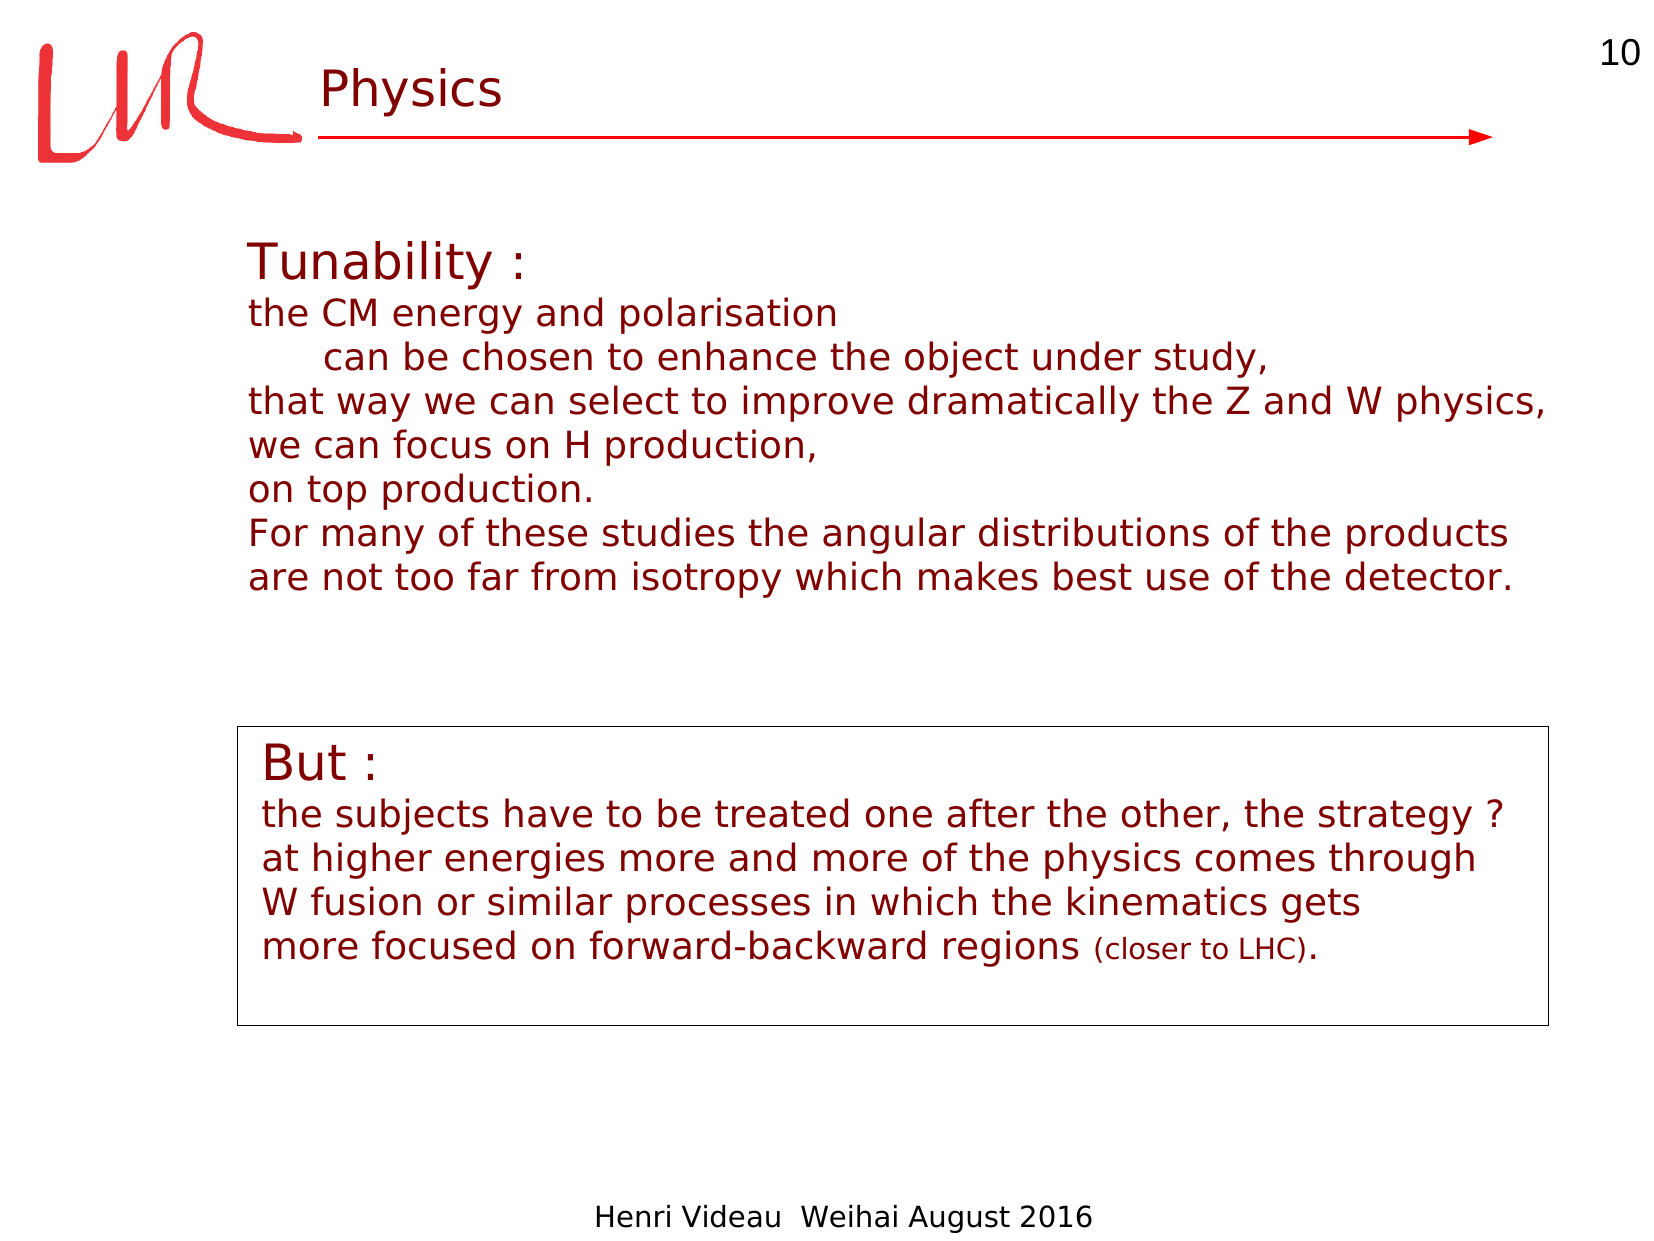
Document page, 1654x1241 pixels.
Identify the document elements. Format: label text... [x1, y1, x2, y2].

text_box But : the subjects have to be treated one after the other, the strategy ? at higher energies more and more of the physics comes through W fusion or similar processes in which the kinematics gets more focused on forward-backward regions (closer to LHC). [261, 733, 1510, 969]
picture [38, 32, 302, 163]
text_box Tunability : the CM energy and polarisation can be chosen to enhance the object under study, that way we can select to improve dramatically the Z and W physics, we can focus on H production, on top production. For many of these studies the angular distributions of the products are not too far from isotropy which makes best use of the detector. [247, 232, 1549, 600]
